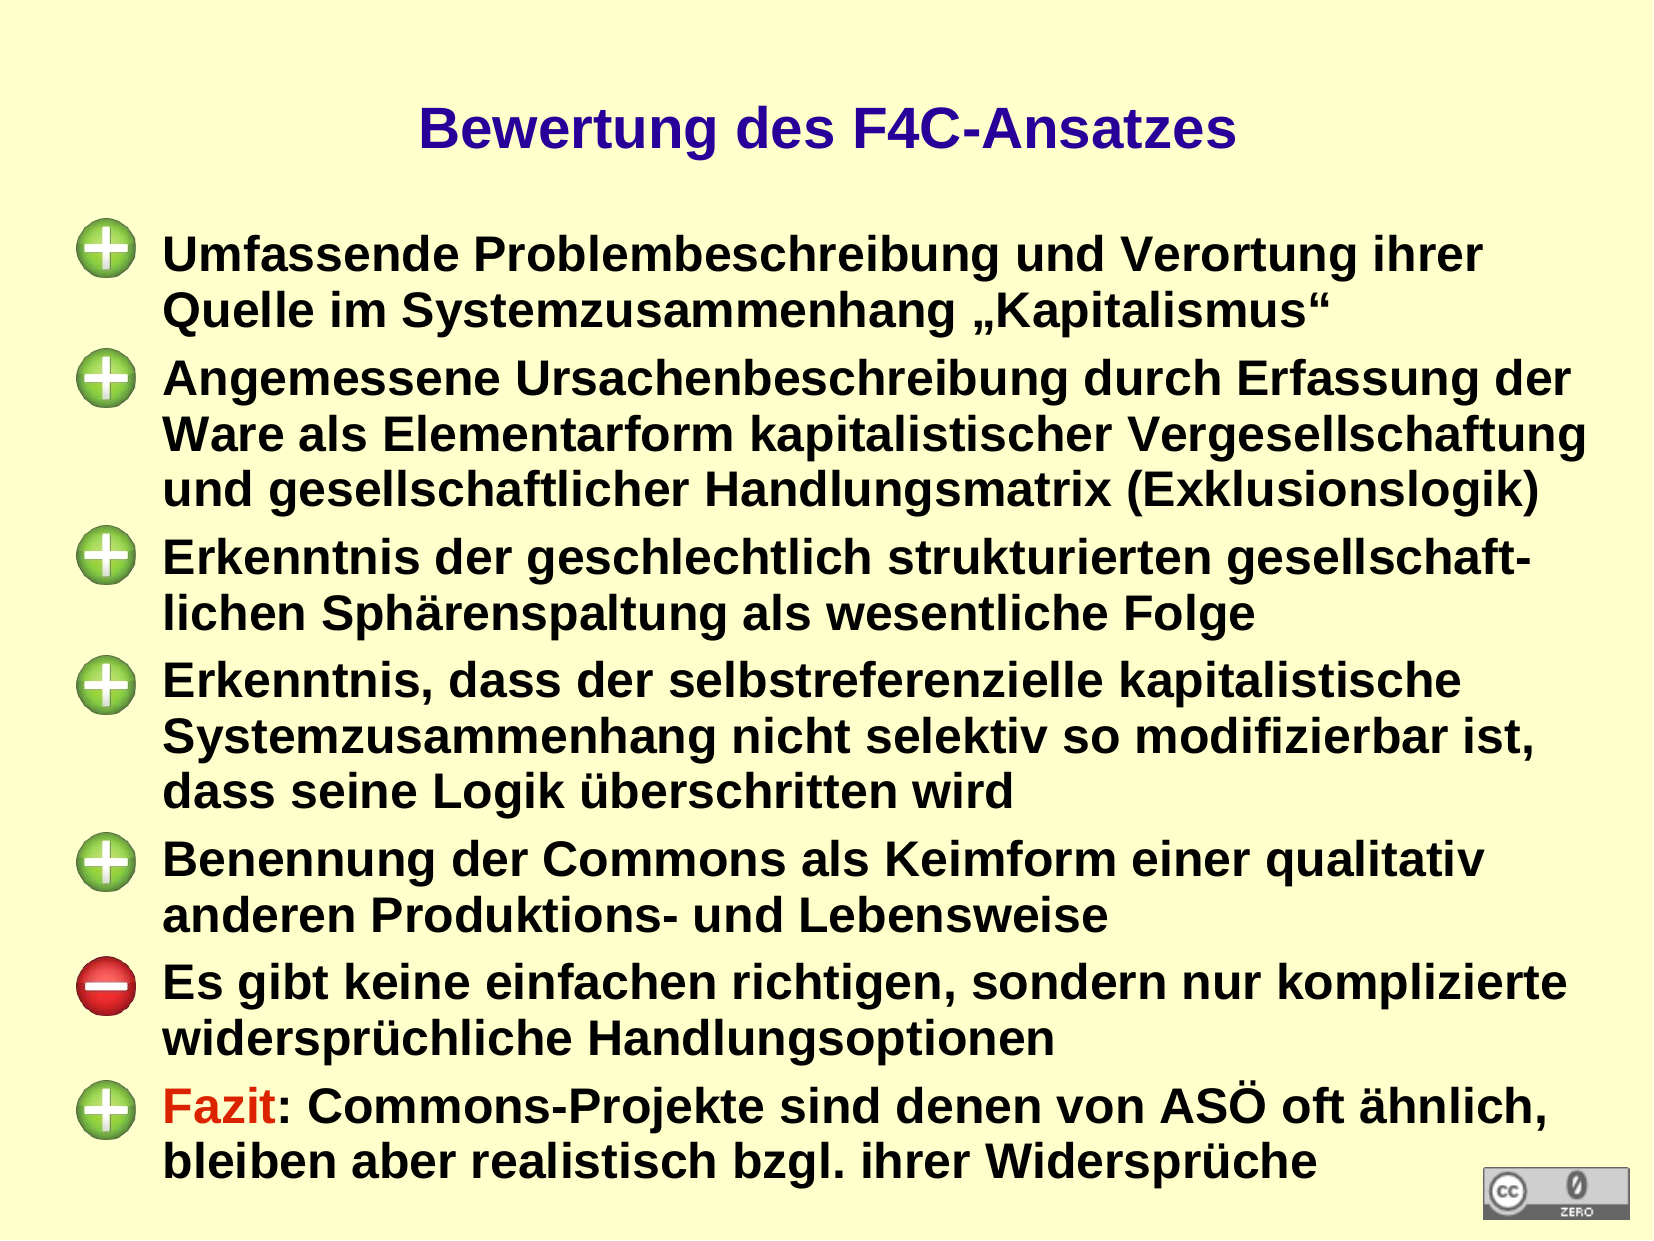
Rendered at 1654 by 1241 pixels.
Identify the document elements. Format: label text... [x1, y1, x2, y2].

title Bewertung des F4C-Ansatzes [86, 49, 1571, 207]
picture [1595, 1167, 1630, 1220]
picture [76, 1080, 136, 1140]
picture [76, 348, 136, 408]
picture [76, 525, 136, 585]
picture [76, 956, 136, 1016]
picture [76, 832, 136, 892]
picture [76, 655, 136, 715]
list Umfassende Problembeschreibung und Verortung ihrer Quelle im Systemzusammenhang „Kapitalismus“ Angemessene Ursachenbeschreibung durch Erfassung der Ware als Elementarform kapitalistischer Vergesellschaftung und gesellschaftlicher Handlungsmatrix (Exklusionslogik) Erkenntnis der geschlechtlich strukturierten gesellschaft-lichen Sphärenspaltung als wesentliche Folge Erkenntnis, dass der selbstreferenzielle kapitalistische Systemzusammenhang nicht selektiv so modifizierbar ist, dass seine Logik überschritten wird Benennung der Commons als Keimform einer qualitativ anderen Produktions- und Lebensweise Es gibt keine einfachen richtigen, sondern nur komplizierte widersprüchliche Handlungsoptionen Fazit: Commons-Projekte sind denen von ASÖ oft ähnlich, bleiben aber realistisch bzgl. ihrer Widersprüche [92, 226, 1595, 1241]
picture [76, 218, 136, 278]
